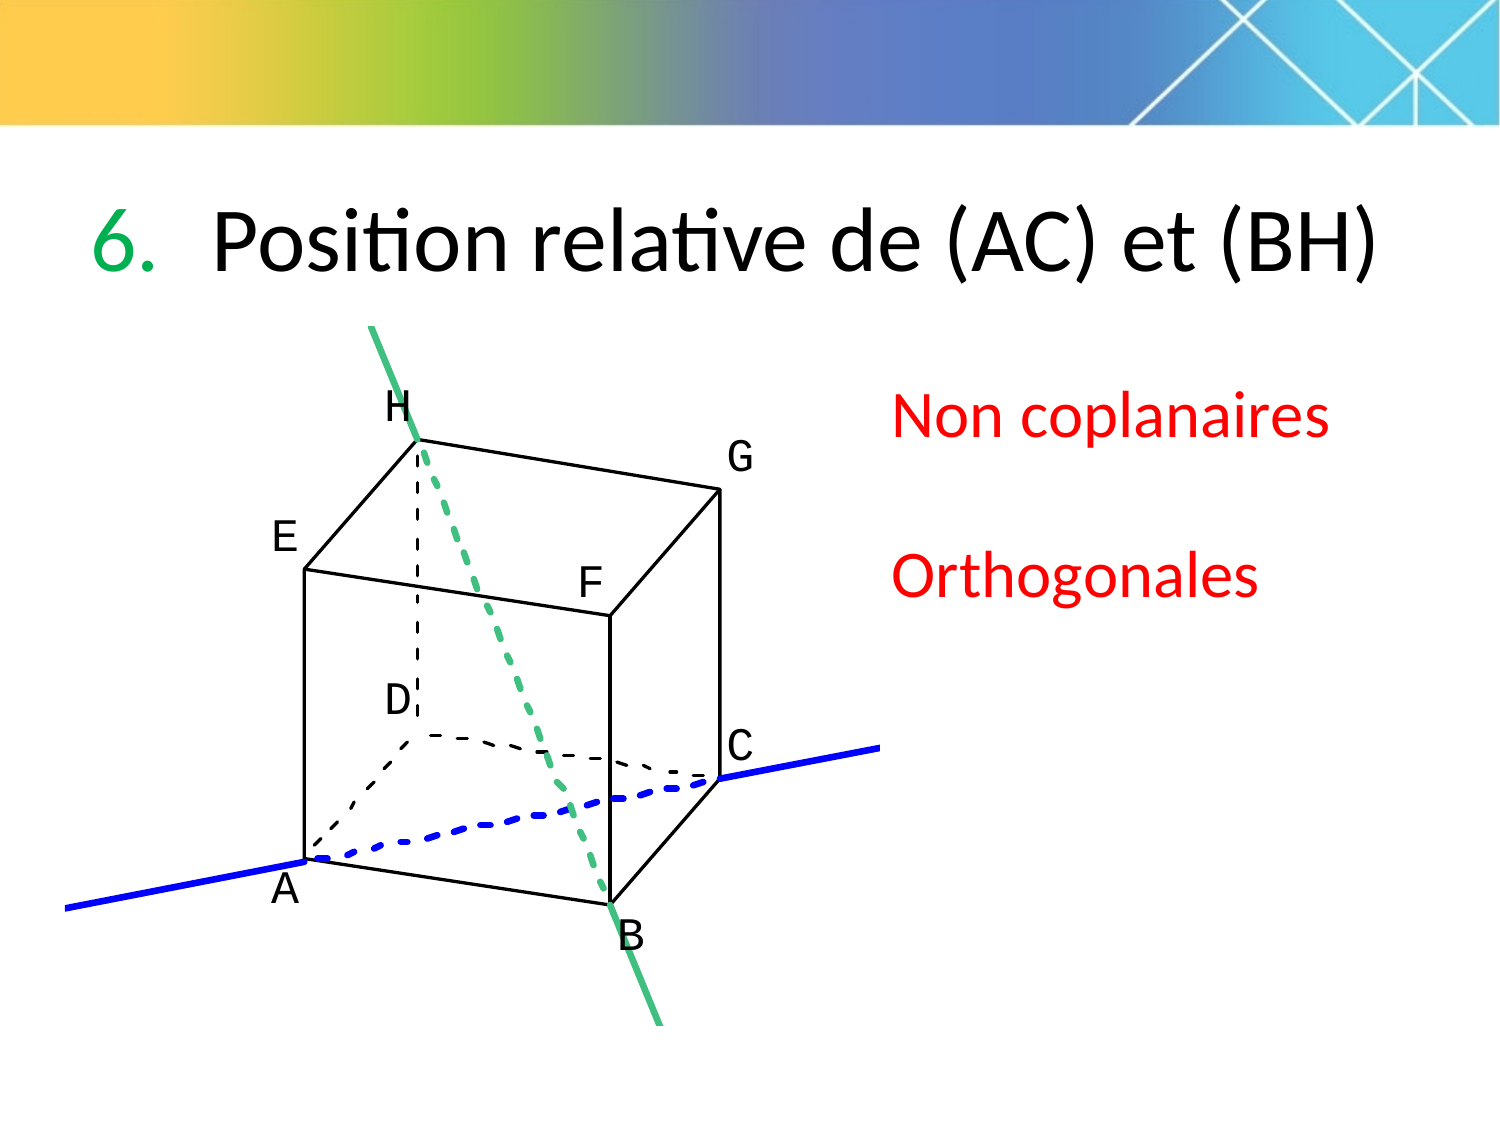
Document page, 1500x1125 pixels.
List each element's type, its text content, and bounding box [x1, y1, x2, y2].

picture [0, 0, 1500, 127]
picture [64, 326, 880, 1026]
title Position relative de (AC) et (BH) [75, 163, 1500, 305]
text_box Non coplanaires Orthogonales [880, 363, 1400, 619]
